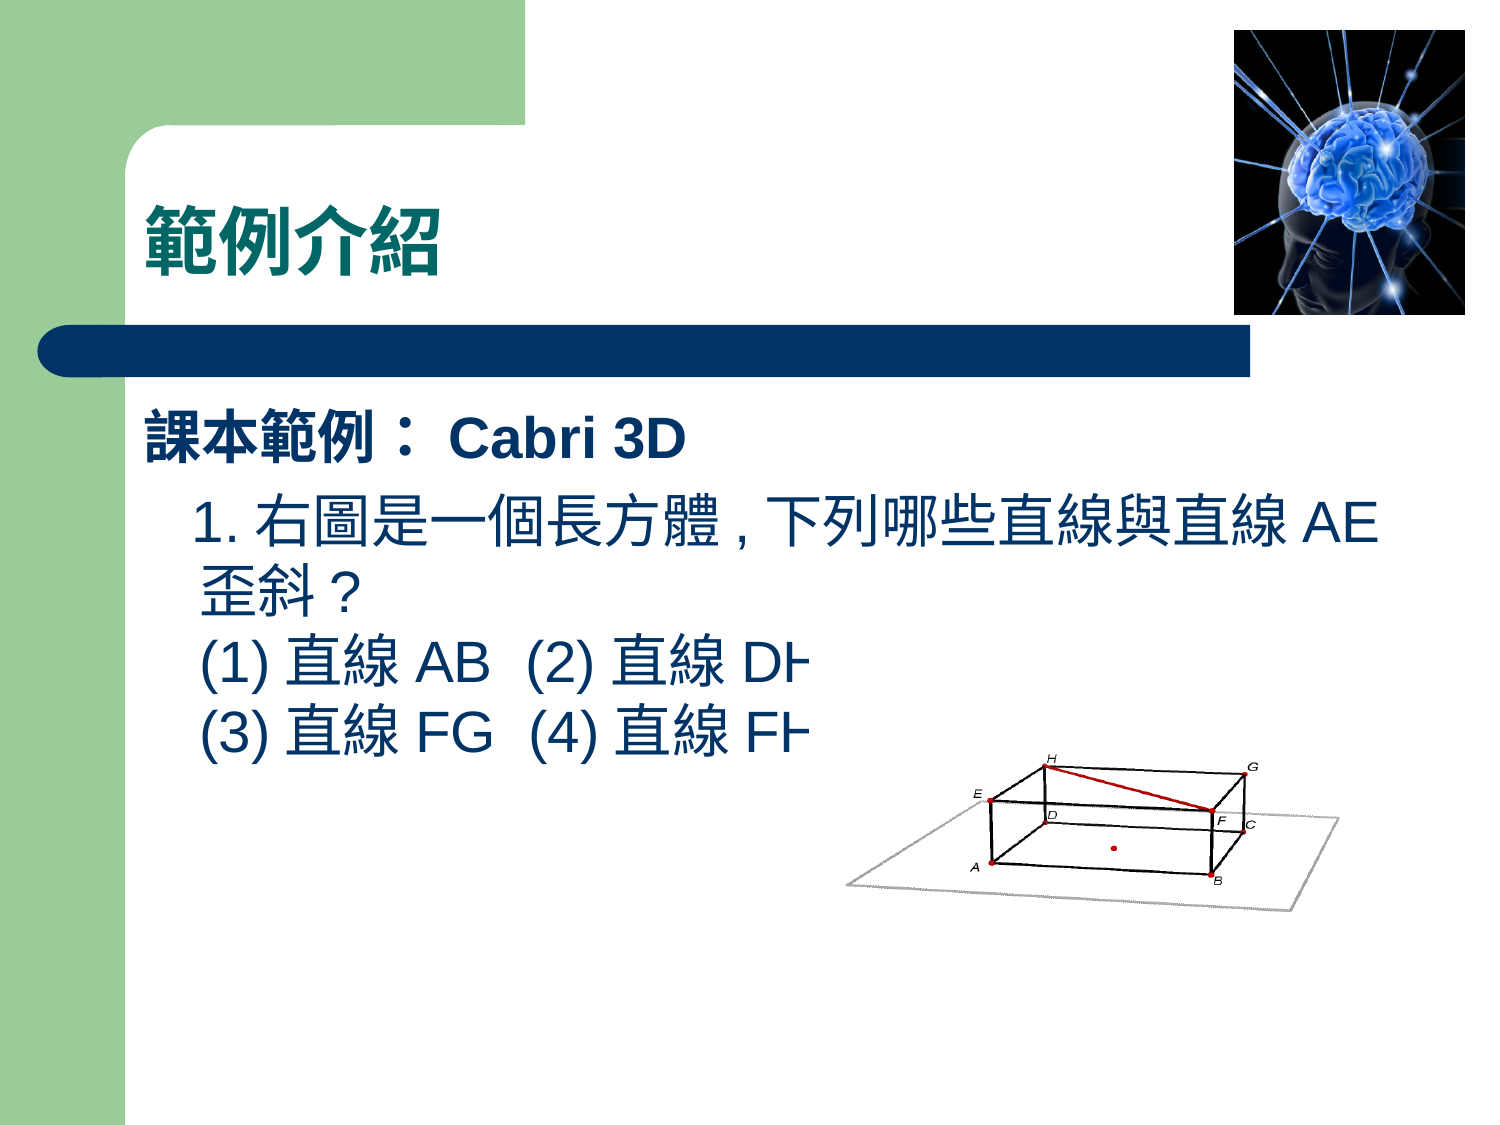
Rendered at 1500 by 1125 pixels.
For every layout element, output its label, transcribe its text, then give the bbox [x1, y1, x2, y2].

title 範例介紹 [135, 137, 1234, 302]
list 課本範例：Cabri 3D 1.右圖是一個長方體,下列哪些直線與直線AE歪斜? (1)直線AB (2)直線DH (3)直線FG (4)直線FH [135, 385, 1398, 997]
picture [1234, 30, 1465, 315]
picture [809, 597, 1418, 1099]
